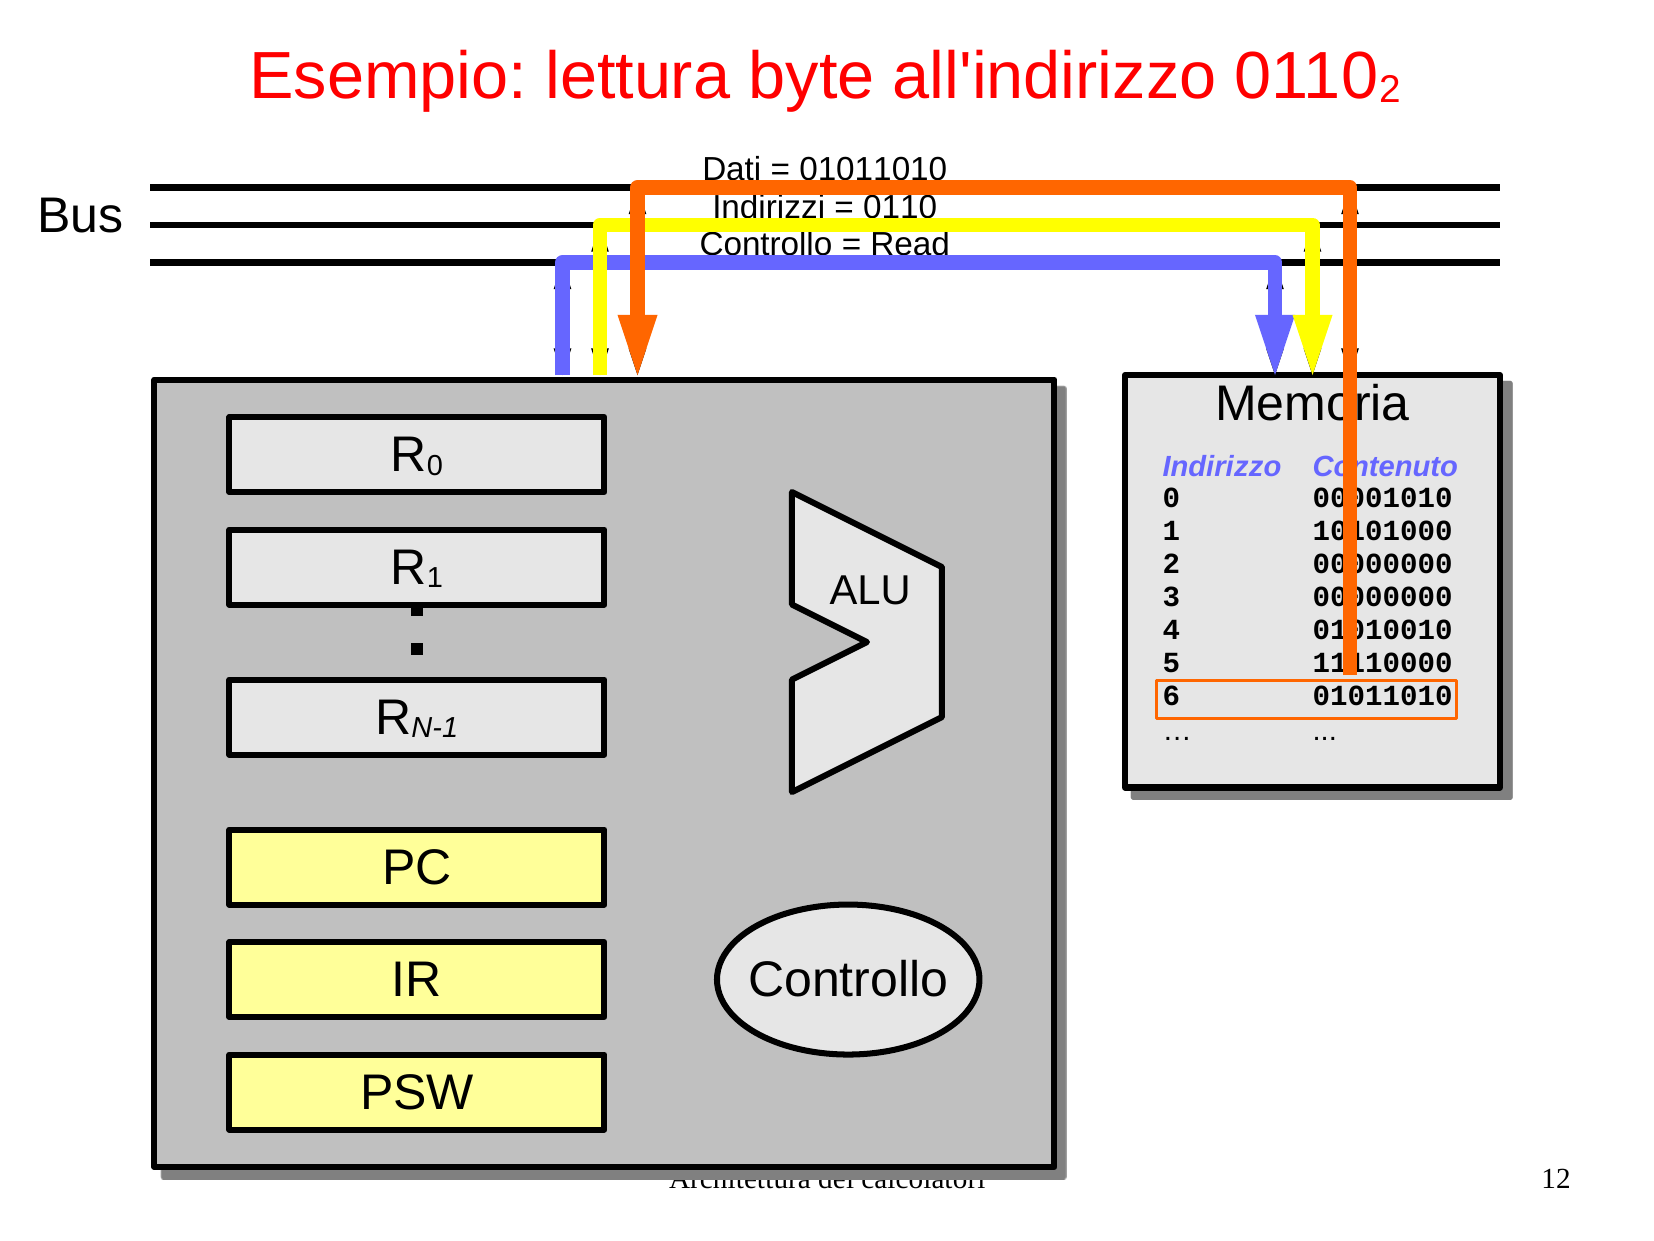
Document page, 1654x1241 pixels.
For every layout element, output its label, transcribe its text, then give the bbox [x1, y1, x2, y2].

text_box R0 [229, 417, 605, 493]
text_box R1 [229, 529, 605, 605]
text_box Controllo [716, 904, 980, 1055]
text_box Indirizzo Contenuto 0 00001010 1 10101000 2 00000000 3 00000000 4 01010010 5 11110000 6 01011010 … ... [1162, 450, 1463, 751]
text_box [154, 379, 1055, 1168]
text_box ALU [829, 567, 928, 624]
text_box IR [229, 942, 605, 1018]
text_box Memoria [1158, 682, 1162, 717]
text_box Memoria [1333, 396, 1343, 417]
text_box PSW [229, 1054, 605, 1130]
text_box RN-1 [229, 679, 605, 755]
text_box Bus [37, 187, 124, 244]
text_box Indirizzo Contenuto 0 00001010 1 10101000 2 00000000 3 00000000 4 01010010 5 11110000 6 01011010 … ... [1162, 682, 1455, 717]
text_box PC [229, 829, 605, 905]
title Esempio: lettura byte all'indirizzo 01102 [75, 26, 1576, 124]
text_box Memoria [1125, 375, 1501, 788]
